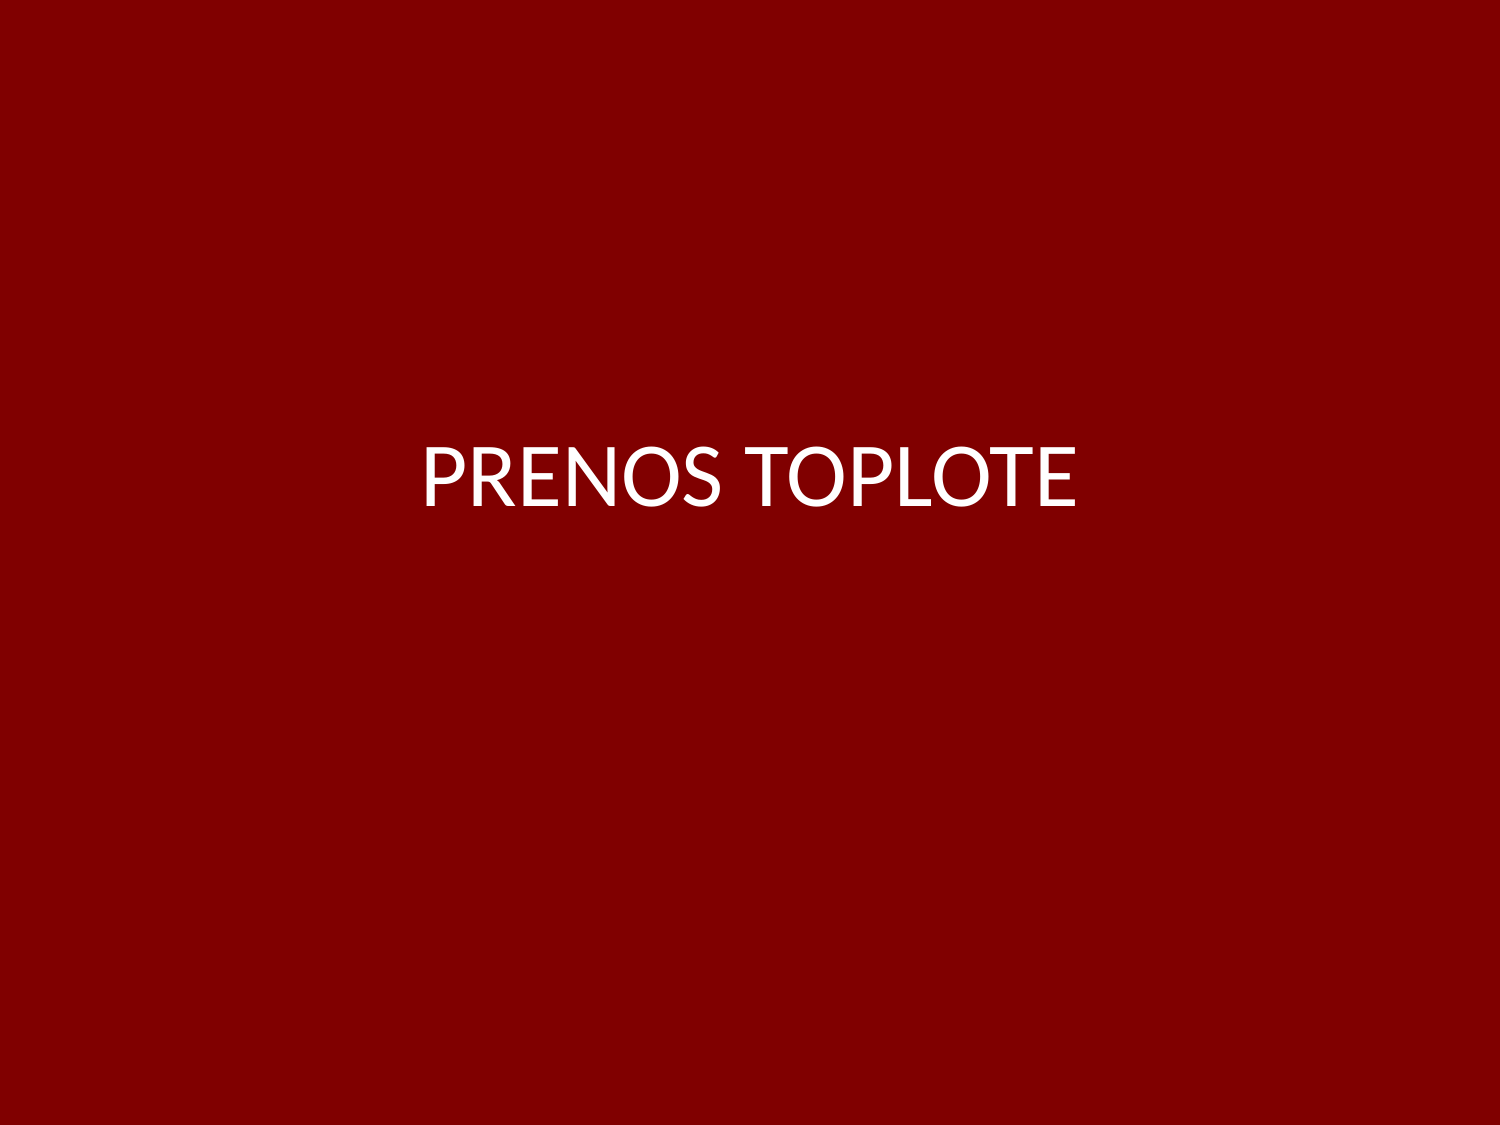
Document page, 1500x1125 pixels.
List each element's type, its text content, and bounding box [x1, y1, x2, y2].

title PRENOS TOPLOTE [112, 349, 1388, 591]
